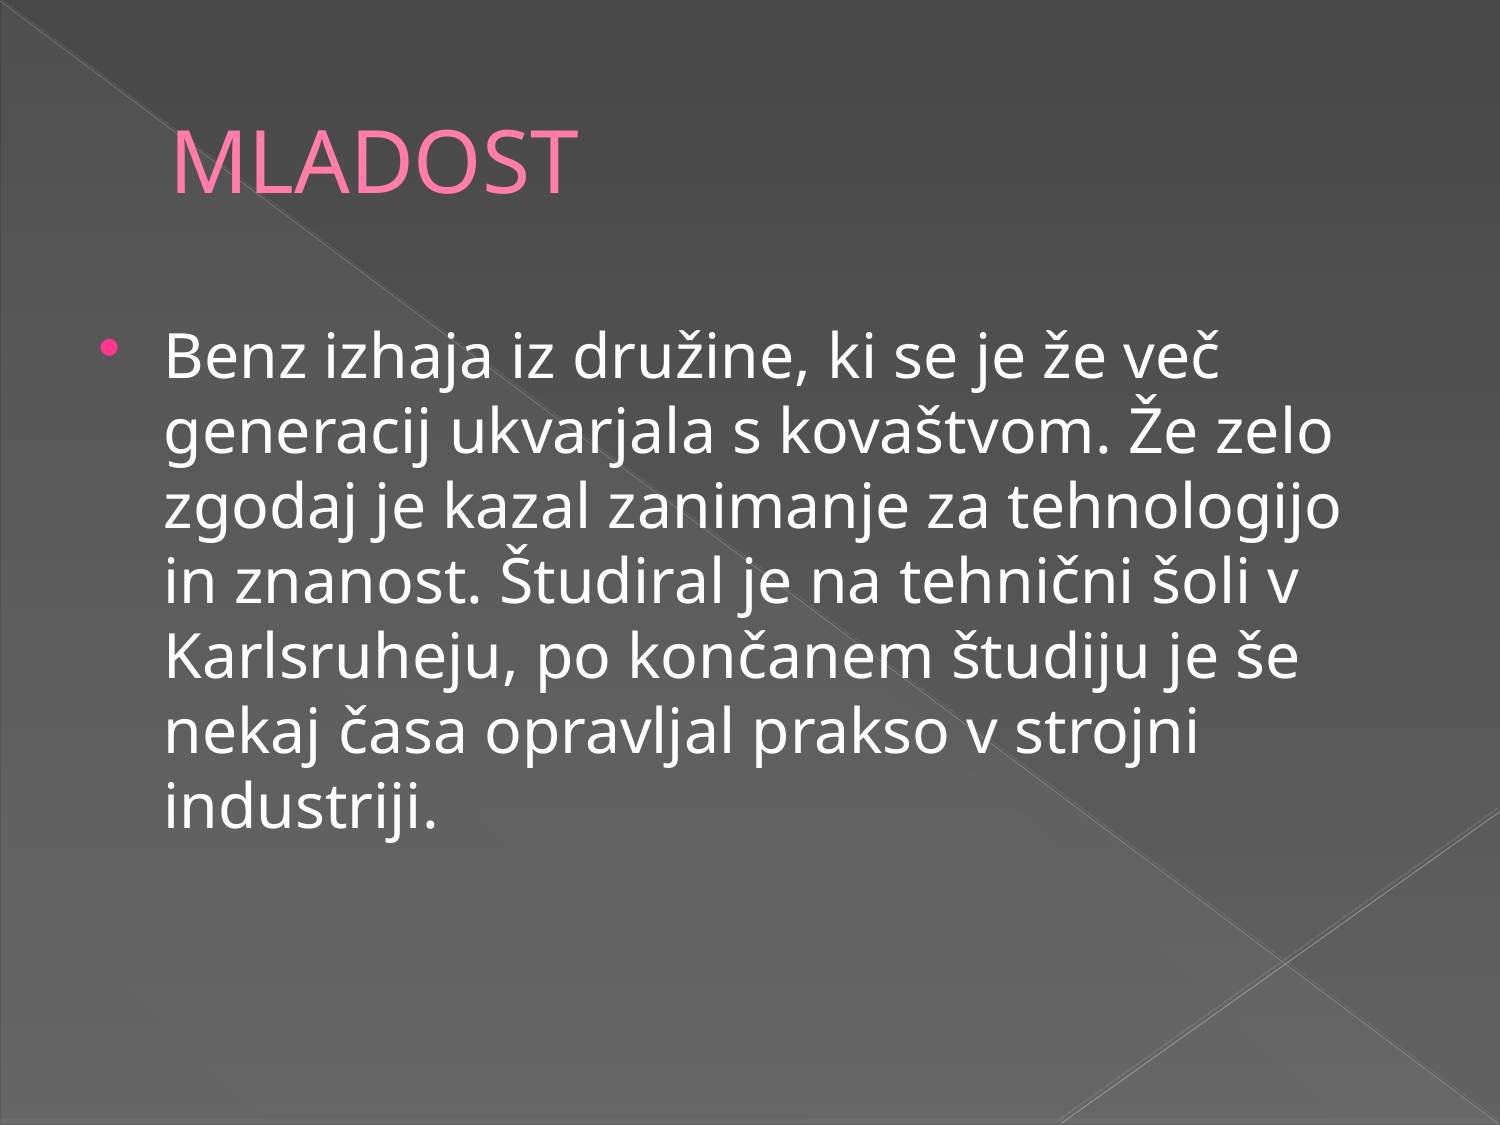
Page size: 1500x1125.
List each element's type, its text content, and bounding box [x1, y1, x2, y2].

list Benz izhaja iz družine, ki se je že več generacij ukvarjala s kovaštvom. Že zelo zgodaj je kazal zanimanje za tehnologijo in znanost. Študiral je na tehnični šoli v Karlsruheju, po končanem študiju je še nekaj časa opravljal prakso v strojni industriji. [75, 308, 1425, 1059]
title MLADOST [75, 43, 1425, 274]
